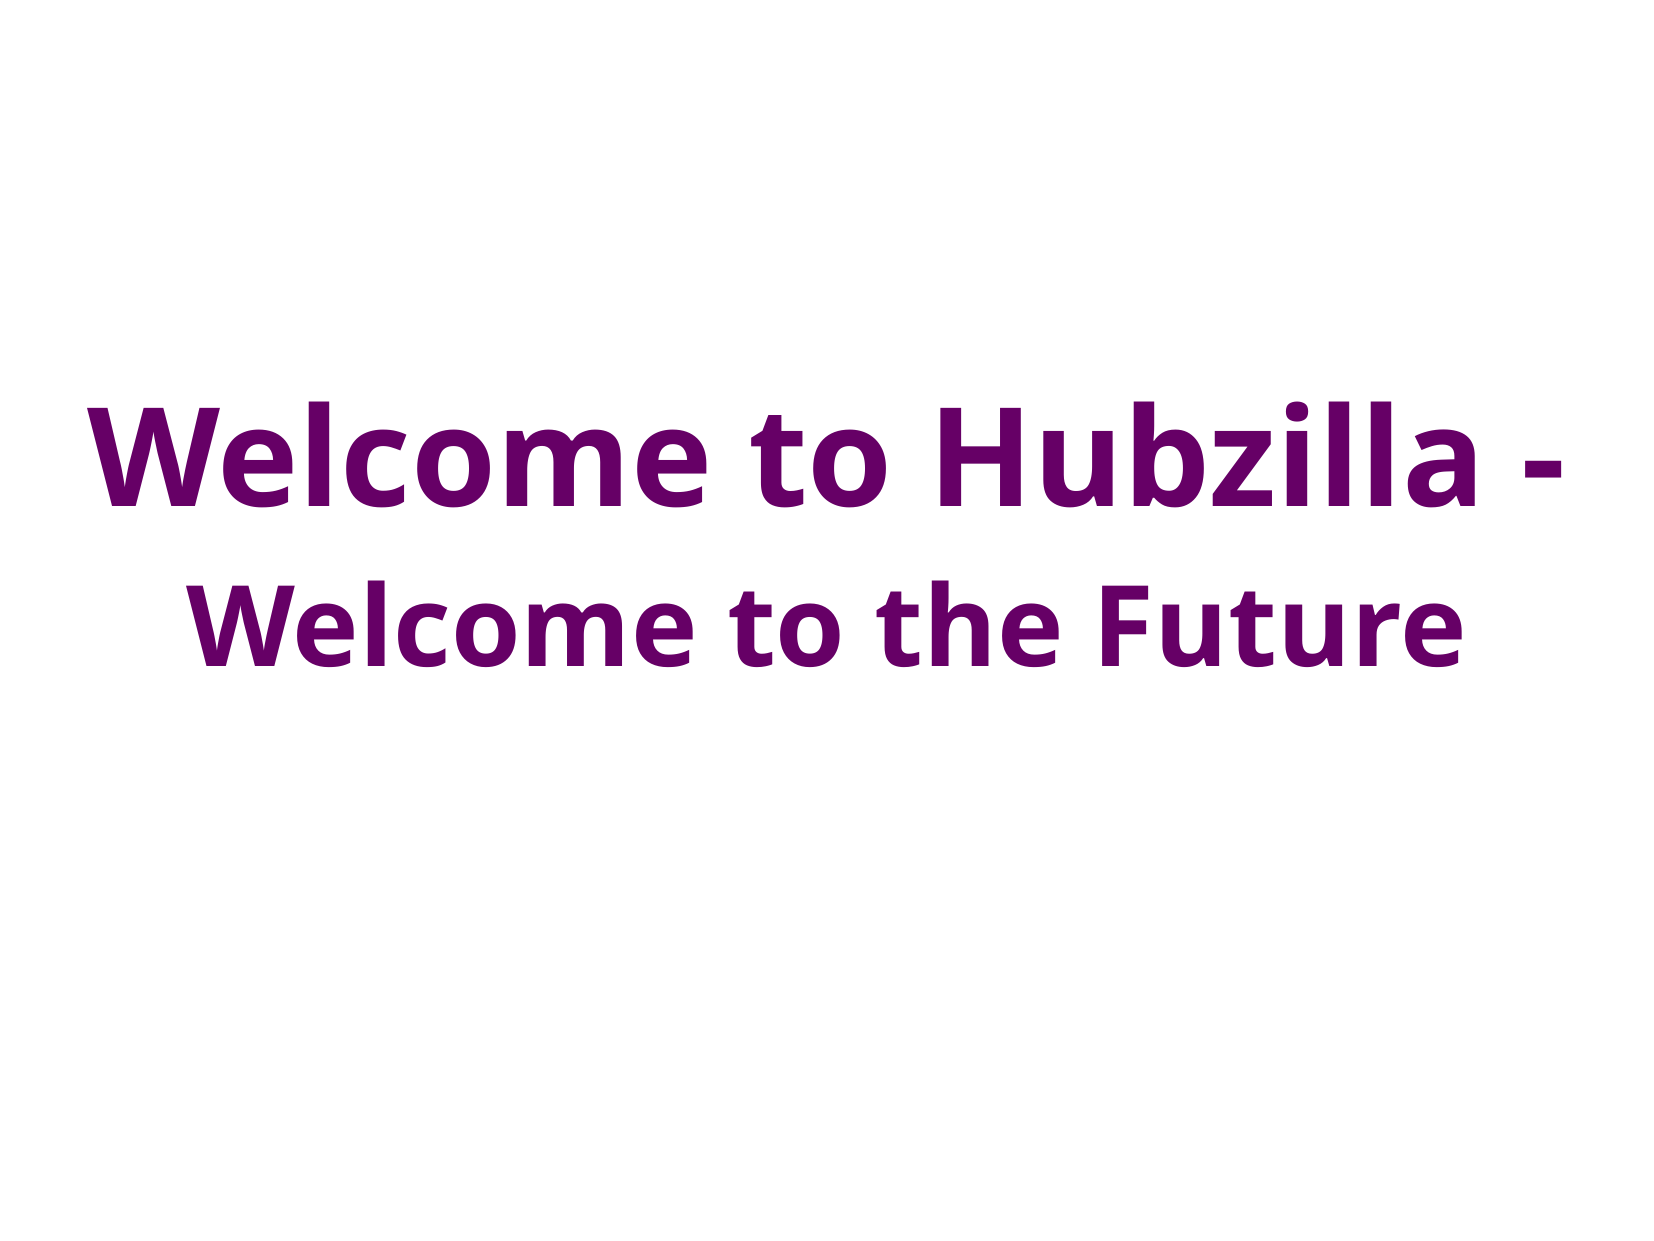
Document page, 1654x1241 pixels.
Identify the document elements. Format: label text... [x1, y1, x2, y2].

subtitle Welcome to Hubzilla - Welcome to the Future [82, 49, 1571, 1010]
